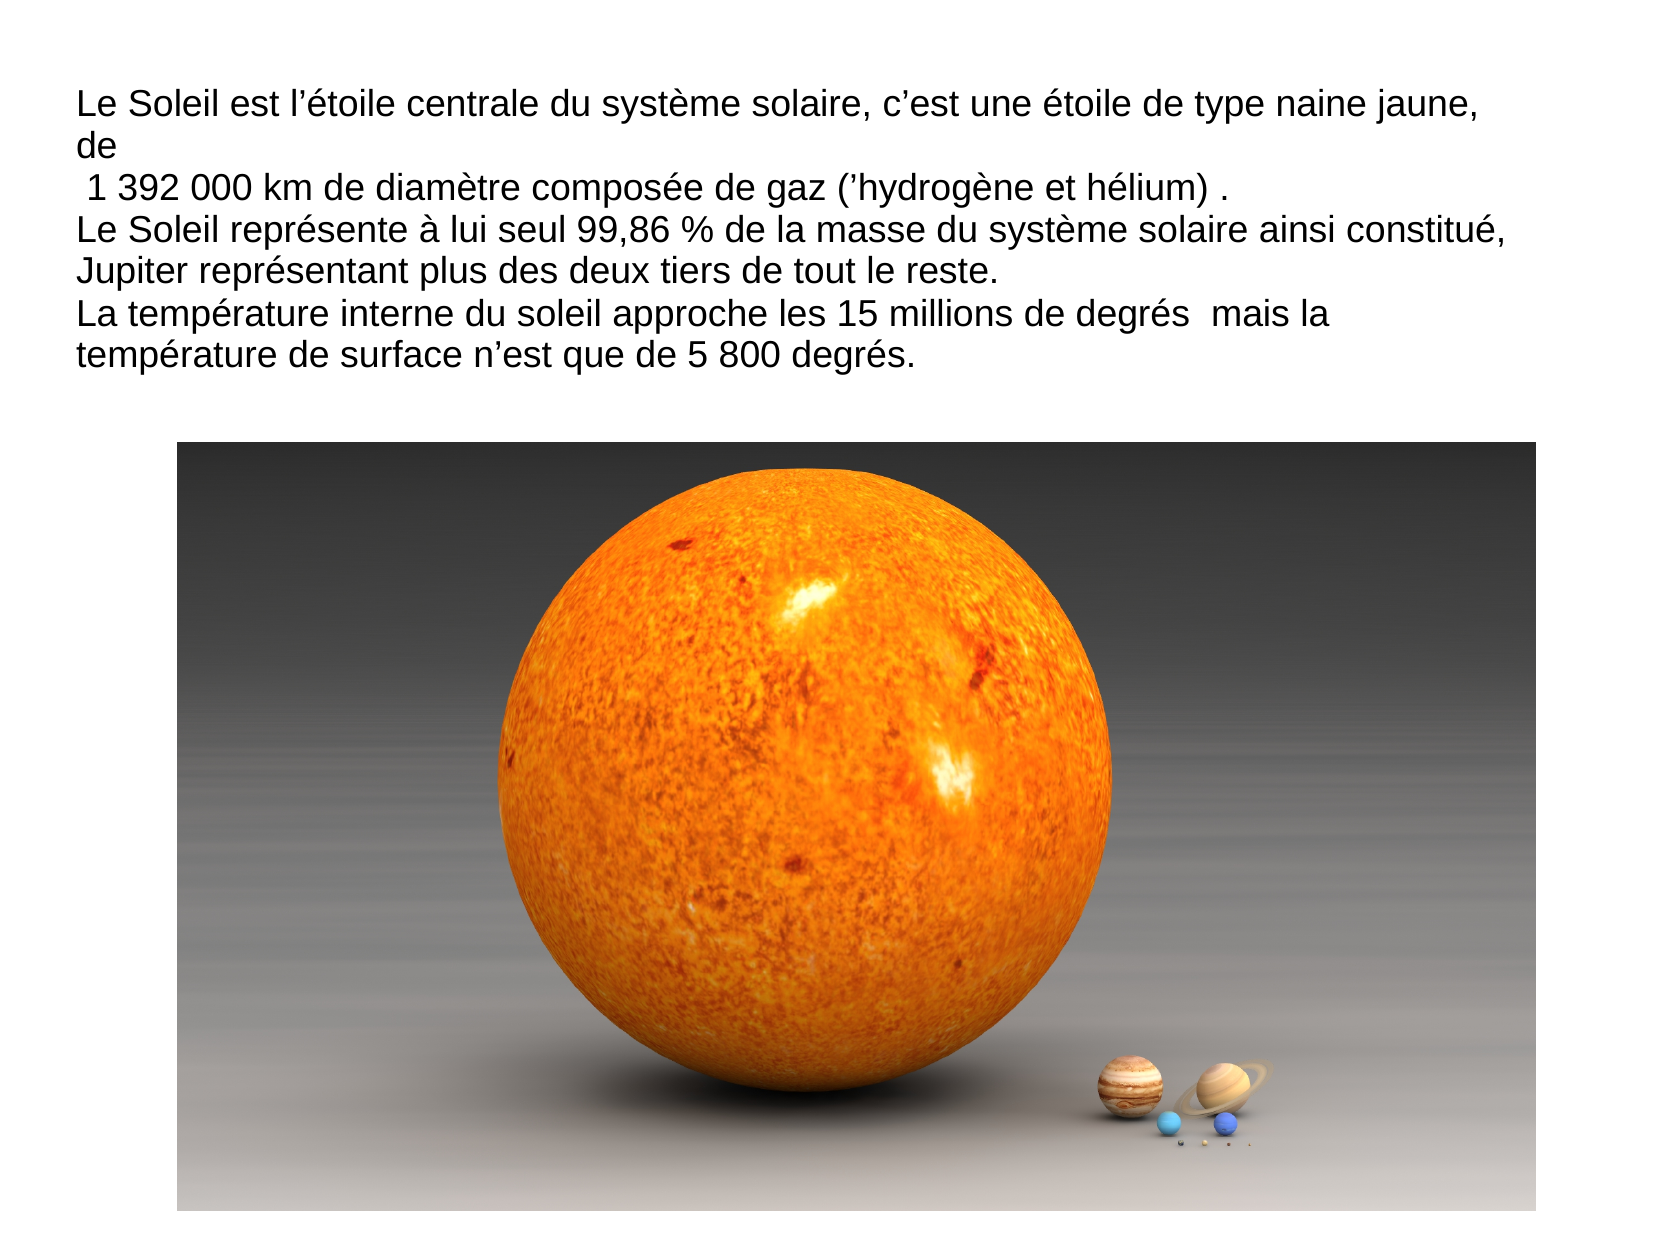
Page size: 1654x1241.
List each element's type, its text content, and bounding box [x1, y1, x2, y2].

text_box Le Soleil est l’étoile centrale du système solaire, c’est une étoile de type naine jaune, de 1 392 000 km de diamètre composée de gaz (’hydrogène et hélium) . Le Soleil représente à lui seul 99,86 % de la masse du système solaire ainsi constitué, Jupiter représentant plus des deux tiers de tout le reste. La température interne du soleil approche les 15 millions de degrés mais la température de surface n’est que de 5 800 degrés. [61, 74, 1536, 426]
picture [177, 442, 1536, 1211]
